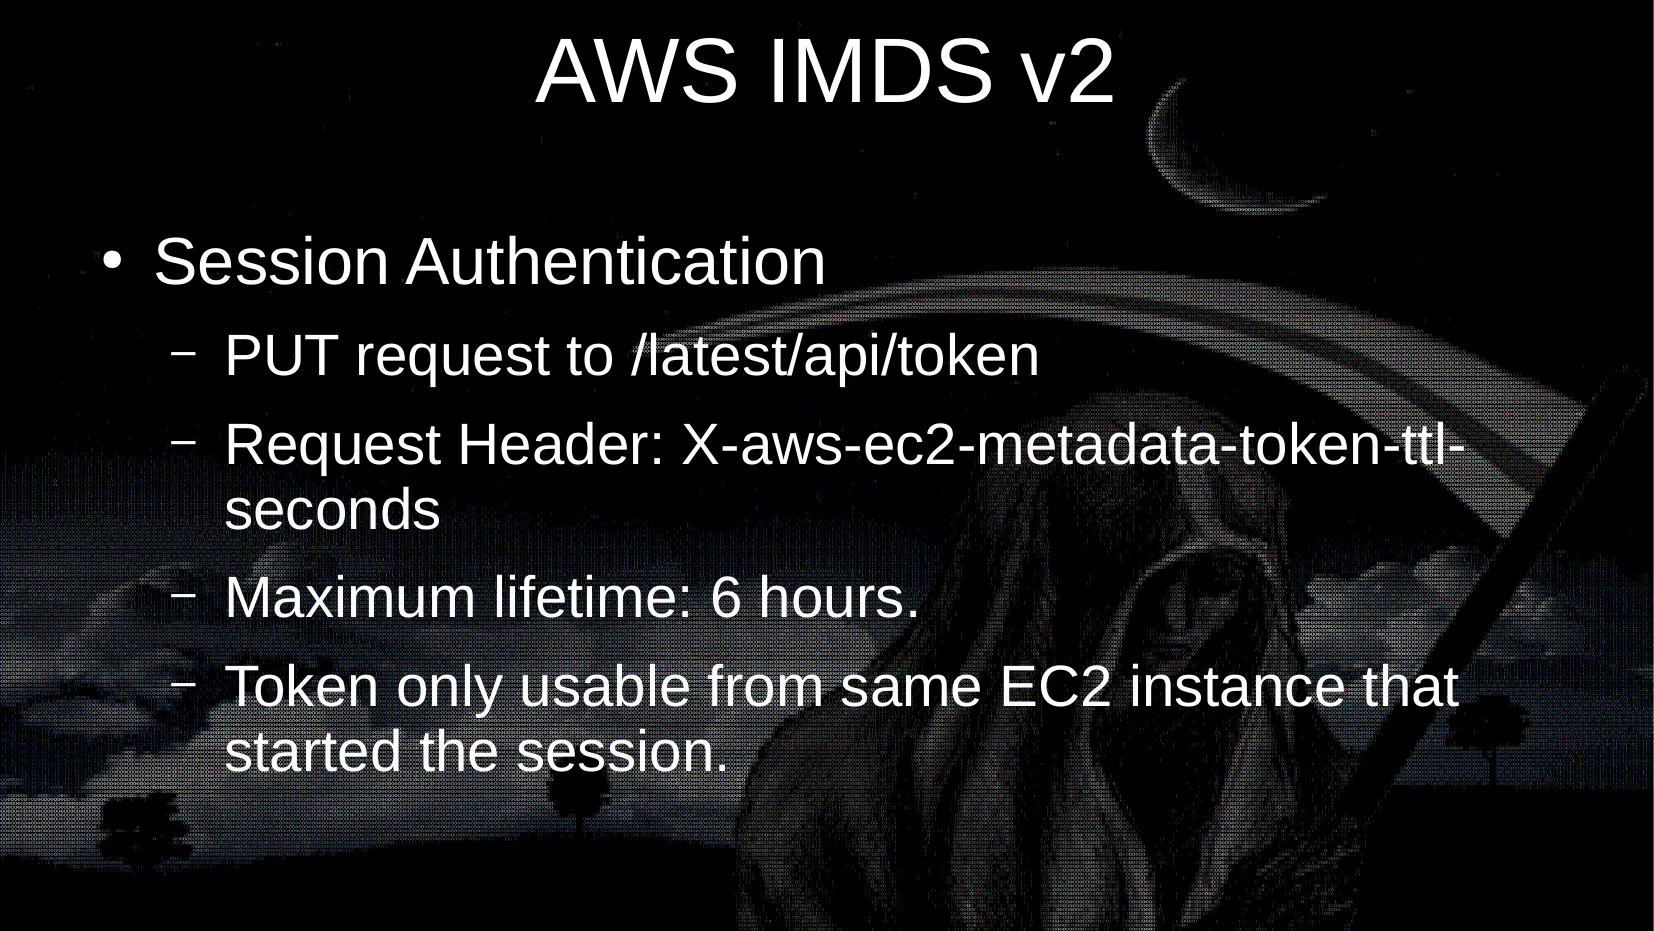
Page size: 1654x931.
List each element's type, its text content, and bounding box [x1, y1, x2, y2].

picture [0, 0, 1654, 931]
title AWS IMDS v2 [11, 10, 1642, 131]
list Session Authentication PUT request to /latest/api/token Request Header: X-aws-ec2-metadata-token-ttl-seconds Maximum lifetime: 6 hours. Token only usable from same EC2 instance that started the session. [82, 224, 1571, 827]
